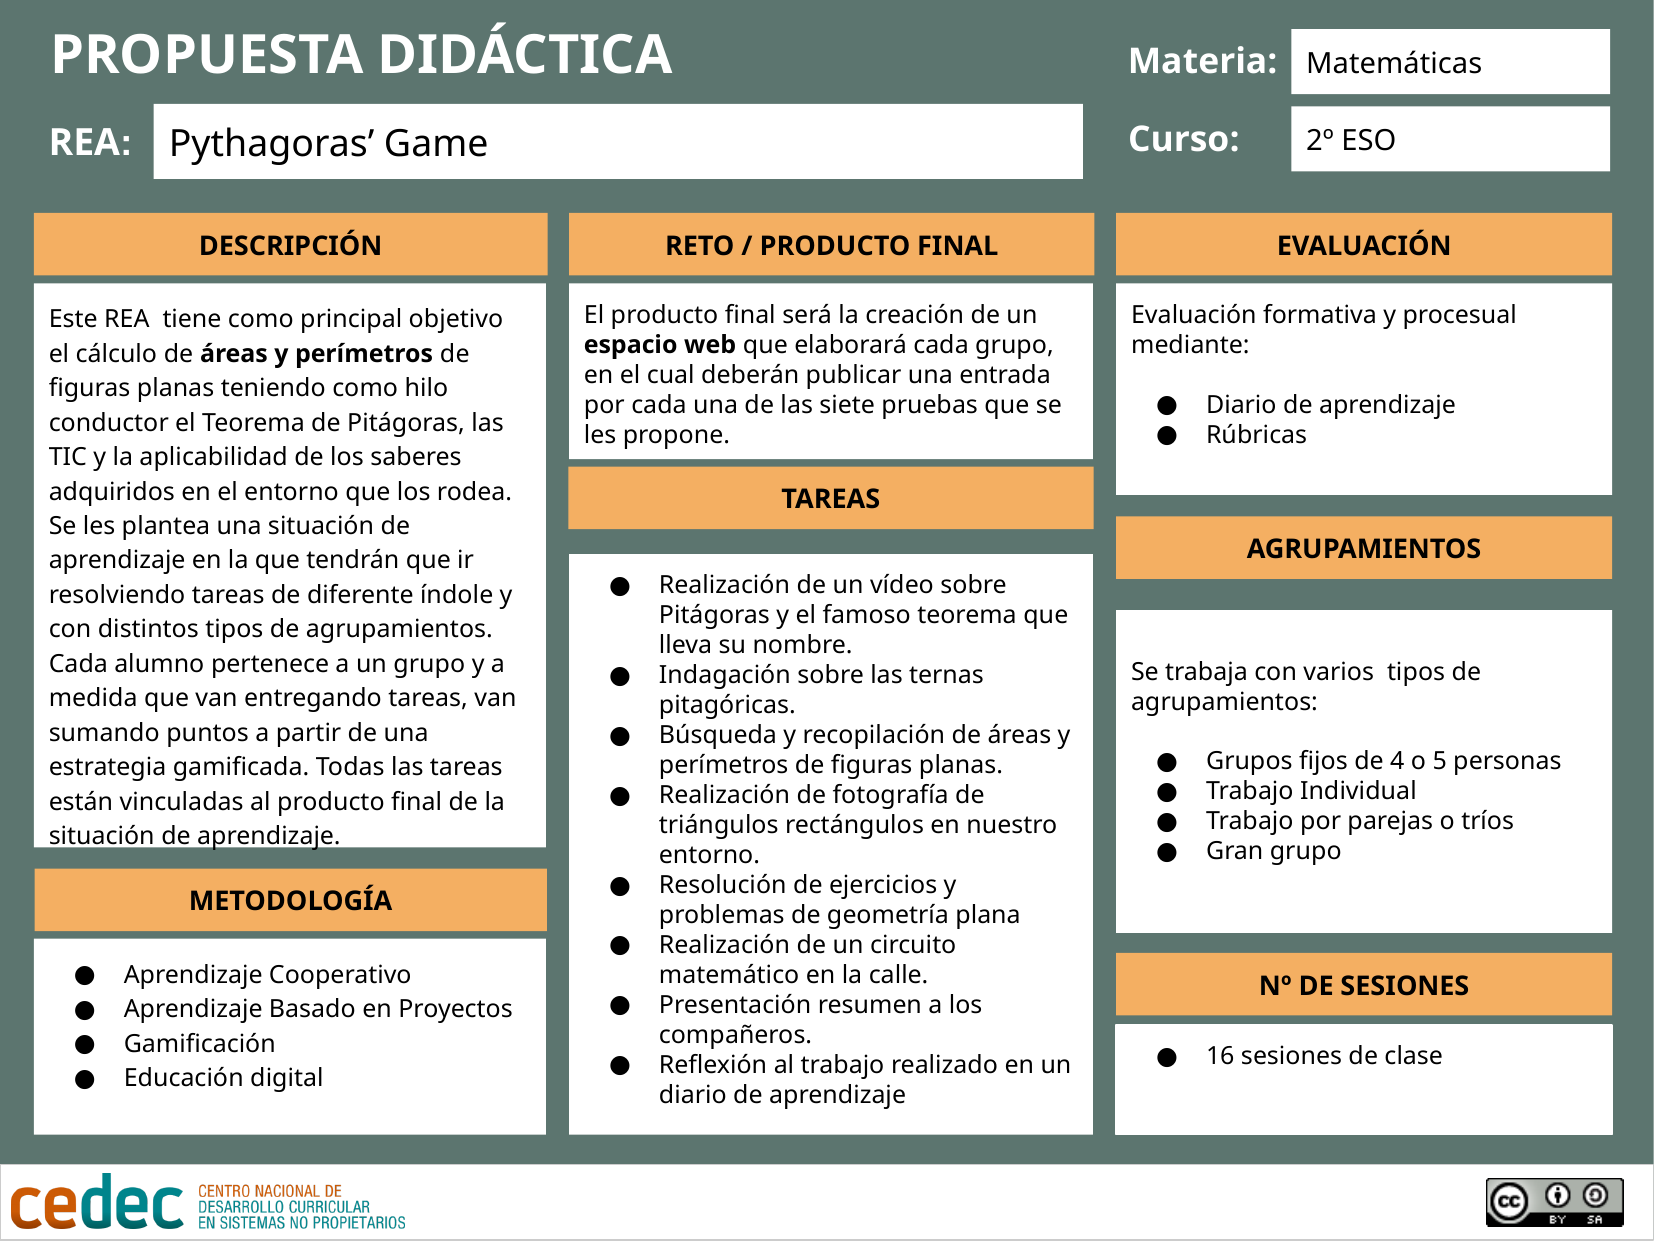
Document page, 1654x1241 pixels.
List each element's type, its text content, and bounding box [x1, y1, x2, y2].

text_box EVALUACIÓN [1116, 212, 1613, 276]
text_box TAREAS [568, 466, 1094, 530]
text_box El producto final será la creación de un espacio web que elaborará cada grupo, en el cual deberán publicar una entrada por cada una de las siete pruebas que se les propone. [569, 283, 1093, 460]
text_box Matemáticas [1291, 29, 1611, 95]
text_box REA: [33, 110, 153, 174]
text_box METODOLOGÍA [34, 868, 547, 932]
text_box PROPUESTA DIDÁCTICA [35, 11, 1028, 110]
picture [1486, 1178, 1624, 1227]
text_box 2º ESO [1291, 106, 1611, 172]
text_box Evaluación formativa y procesual mediante: Diario de aprendizaje Rúbricas [1116, 283, 1613, 495]
picture [11, 1173, 405, 1229]
text_box Realización de un vídeo sobre Pitágoras y el famoso teorema que lleva su nombre. Indagación sobre las ternas pitagóricas. Búsqueda y recopilación de áreas y perímetros de figuras planas. Realización de fotografía de triángulos rectángulos en nuestro entorno. Resolución de ejercicios y problemas de geometría plana Realización de un circuito matemático en la calle. Presentación resumen a los compañeros. Reflexión al trabajo realizado en un diario de aprendizaje [569, 554, 1093, 1135]
text_box DESCRIPCIÓN [33, 212, 548, 276]
text_box Se trabaja con varios tipos de agrupamientos: Grupos fijos de 4 o 5 personas Trabajo Individual Trabajo por parejas o tríos Gran grupo [1116, 610, 1613, 933]
text_box 16 sesiones de clase [1116, 1024, 1613, 1135]
text_box Nº DE SESIONES [1116, 952, 1613, 1016]
text_box Curso: [1113, 109, 1303, 173]
text_box Materia: [1113, 30, 1291, 94]
text_box Aprendizaje Cooperativo Aprendizaje Basado en Proyectos Gamificación Educación digital [33, 938, 546, 1135]
text_box [0, 1164, 1654, 1241]
text_box Pythagoras’ Game [153, 103, 1083, 179]
text_box RETO / PRODUCTO FINAL [569, 212, 1095, 276]
text_box Este REA tiene como principal objetivo el cálculo de áreas y perímetros de figuras planas teniendo como hilo conductor el Teorema de Pitágoras, las TIC y la aplicabilidad de los saberes adquiridos en el entorno que los rodea. Se les plantea una situación de aprendizaje en la que tendrán que ir resolviendo tareas de diferente índole y con distintos tipos de agrupamientos. Cada alumno pertenece a un grupo y a medida que van entregando tareas, van sumando puntos a partir de una estrategia gamificada. Todas las tareas están vinculadas al producto final de la situación de aprendizaje. [33, 283, 546, 848]
text_box AGRUPAMIENTOS [1116, 516, 1613, 579]
